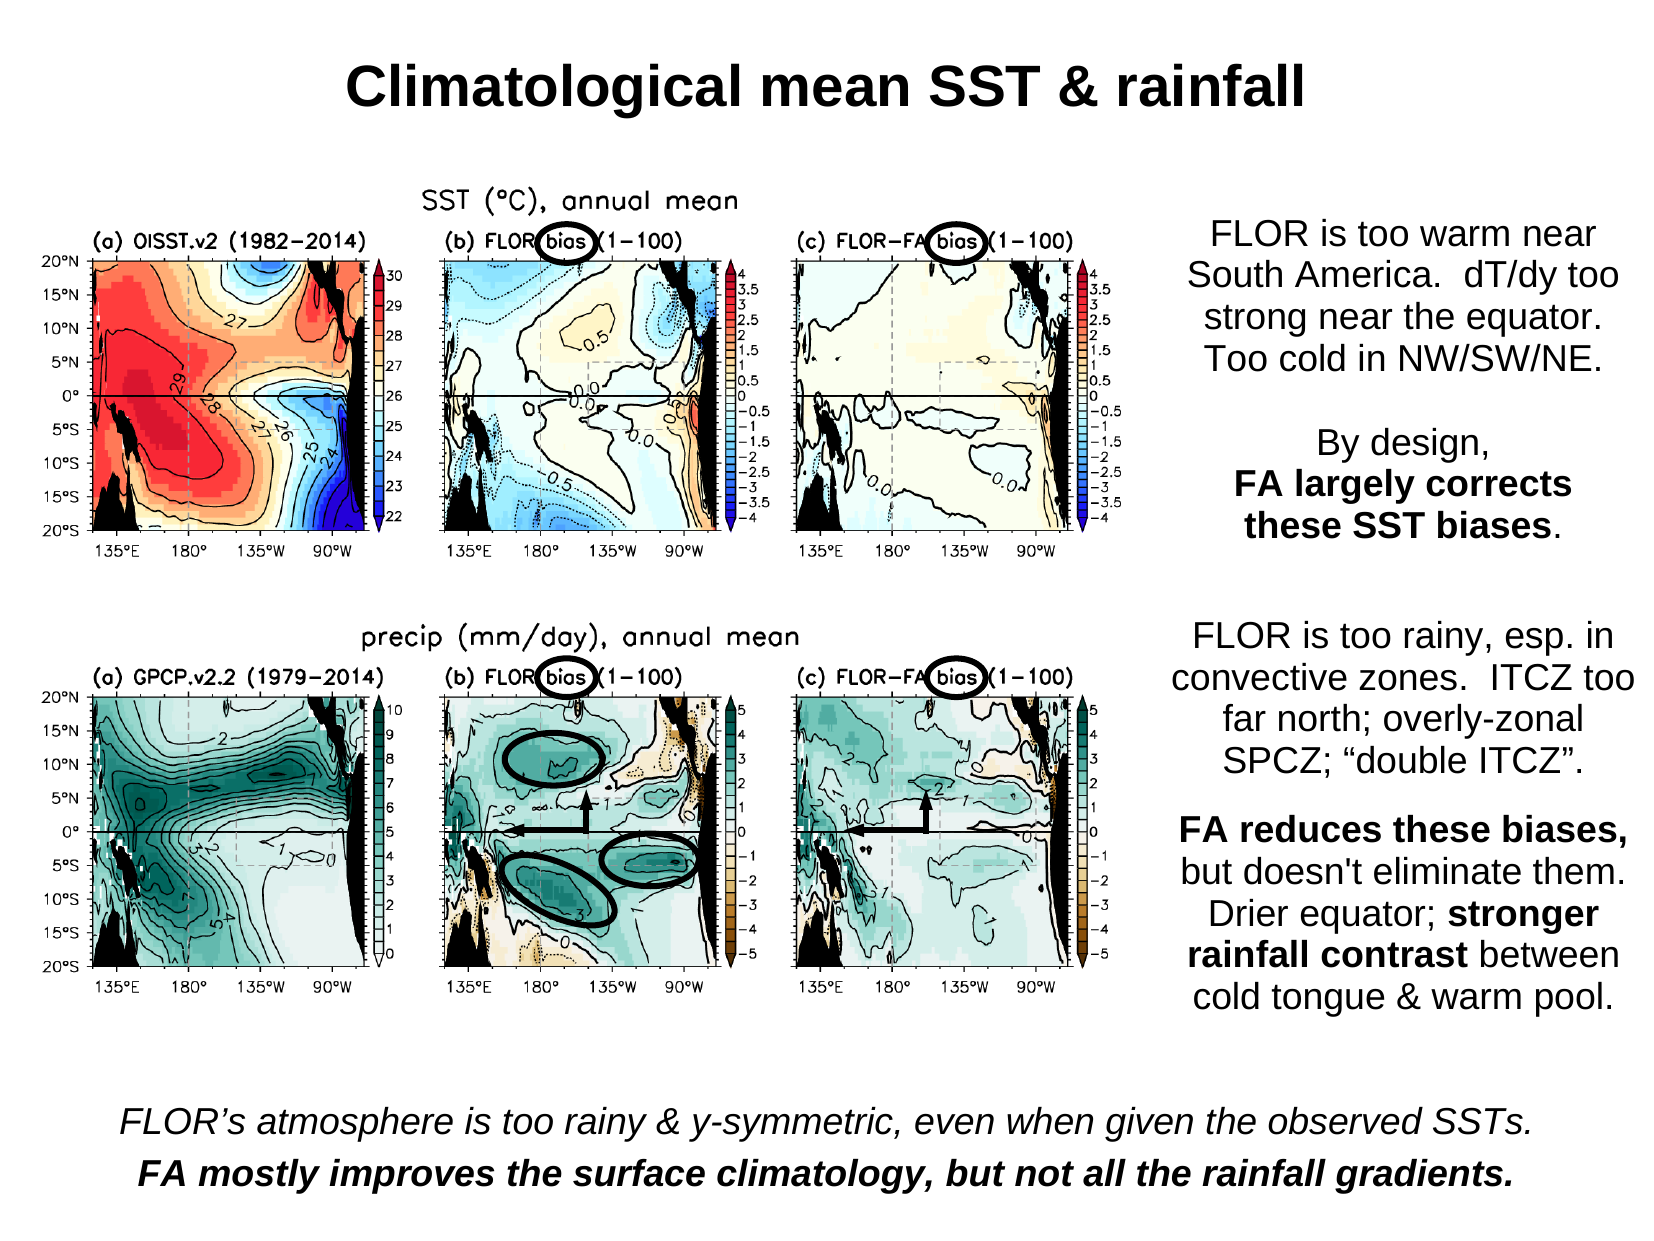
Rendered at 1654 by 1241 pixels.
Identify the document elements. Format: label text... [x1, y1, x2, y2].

text_box FLOR is too warm near South America. dT/dy too strong near the equator. Too cold in NW/SW/NE. By design, FA largely corrects these SST biases. [1153, 205, 1654, 554]
picture [1, 180, 1136, 577]
text_box FLOR is too rainy, esp. in convective zones. ITCZ too far north; overly-zonal SPCZ; “double ITCZ”. [1153, 608, 1654, 789]
picture [1, 616, 1136, 1013]
text_box FLOR’s atmosphere is too rainy & y-symmetric, even when given the observed SSTs. FA mostly improves the surface climatology, but not all the rainfall gradients. [39, 1089, 1615, 1194]
text_box Climatological mean SST & rainfall [39, 38, 1615, 119]
text_box FA reduces these biases, but doesn't eliminate them. Drier equator; stronger rainfall contrast between cold tongue & warm pool. [1153, 802, 1654, 1025]
